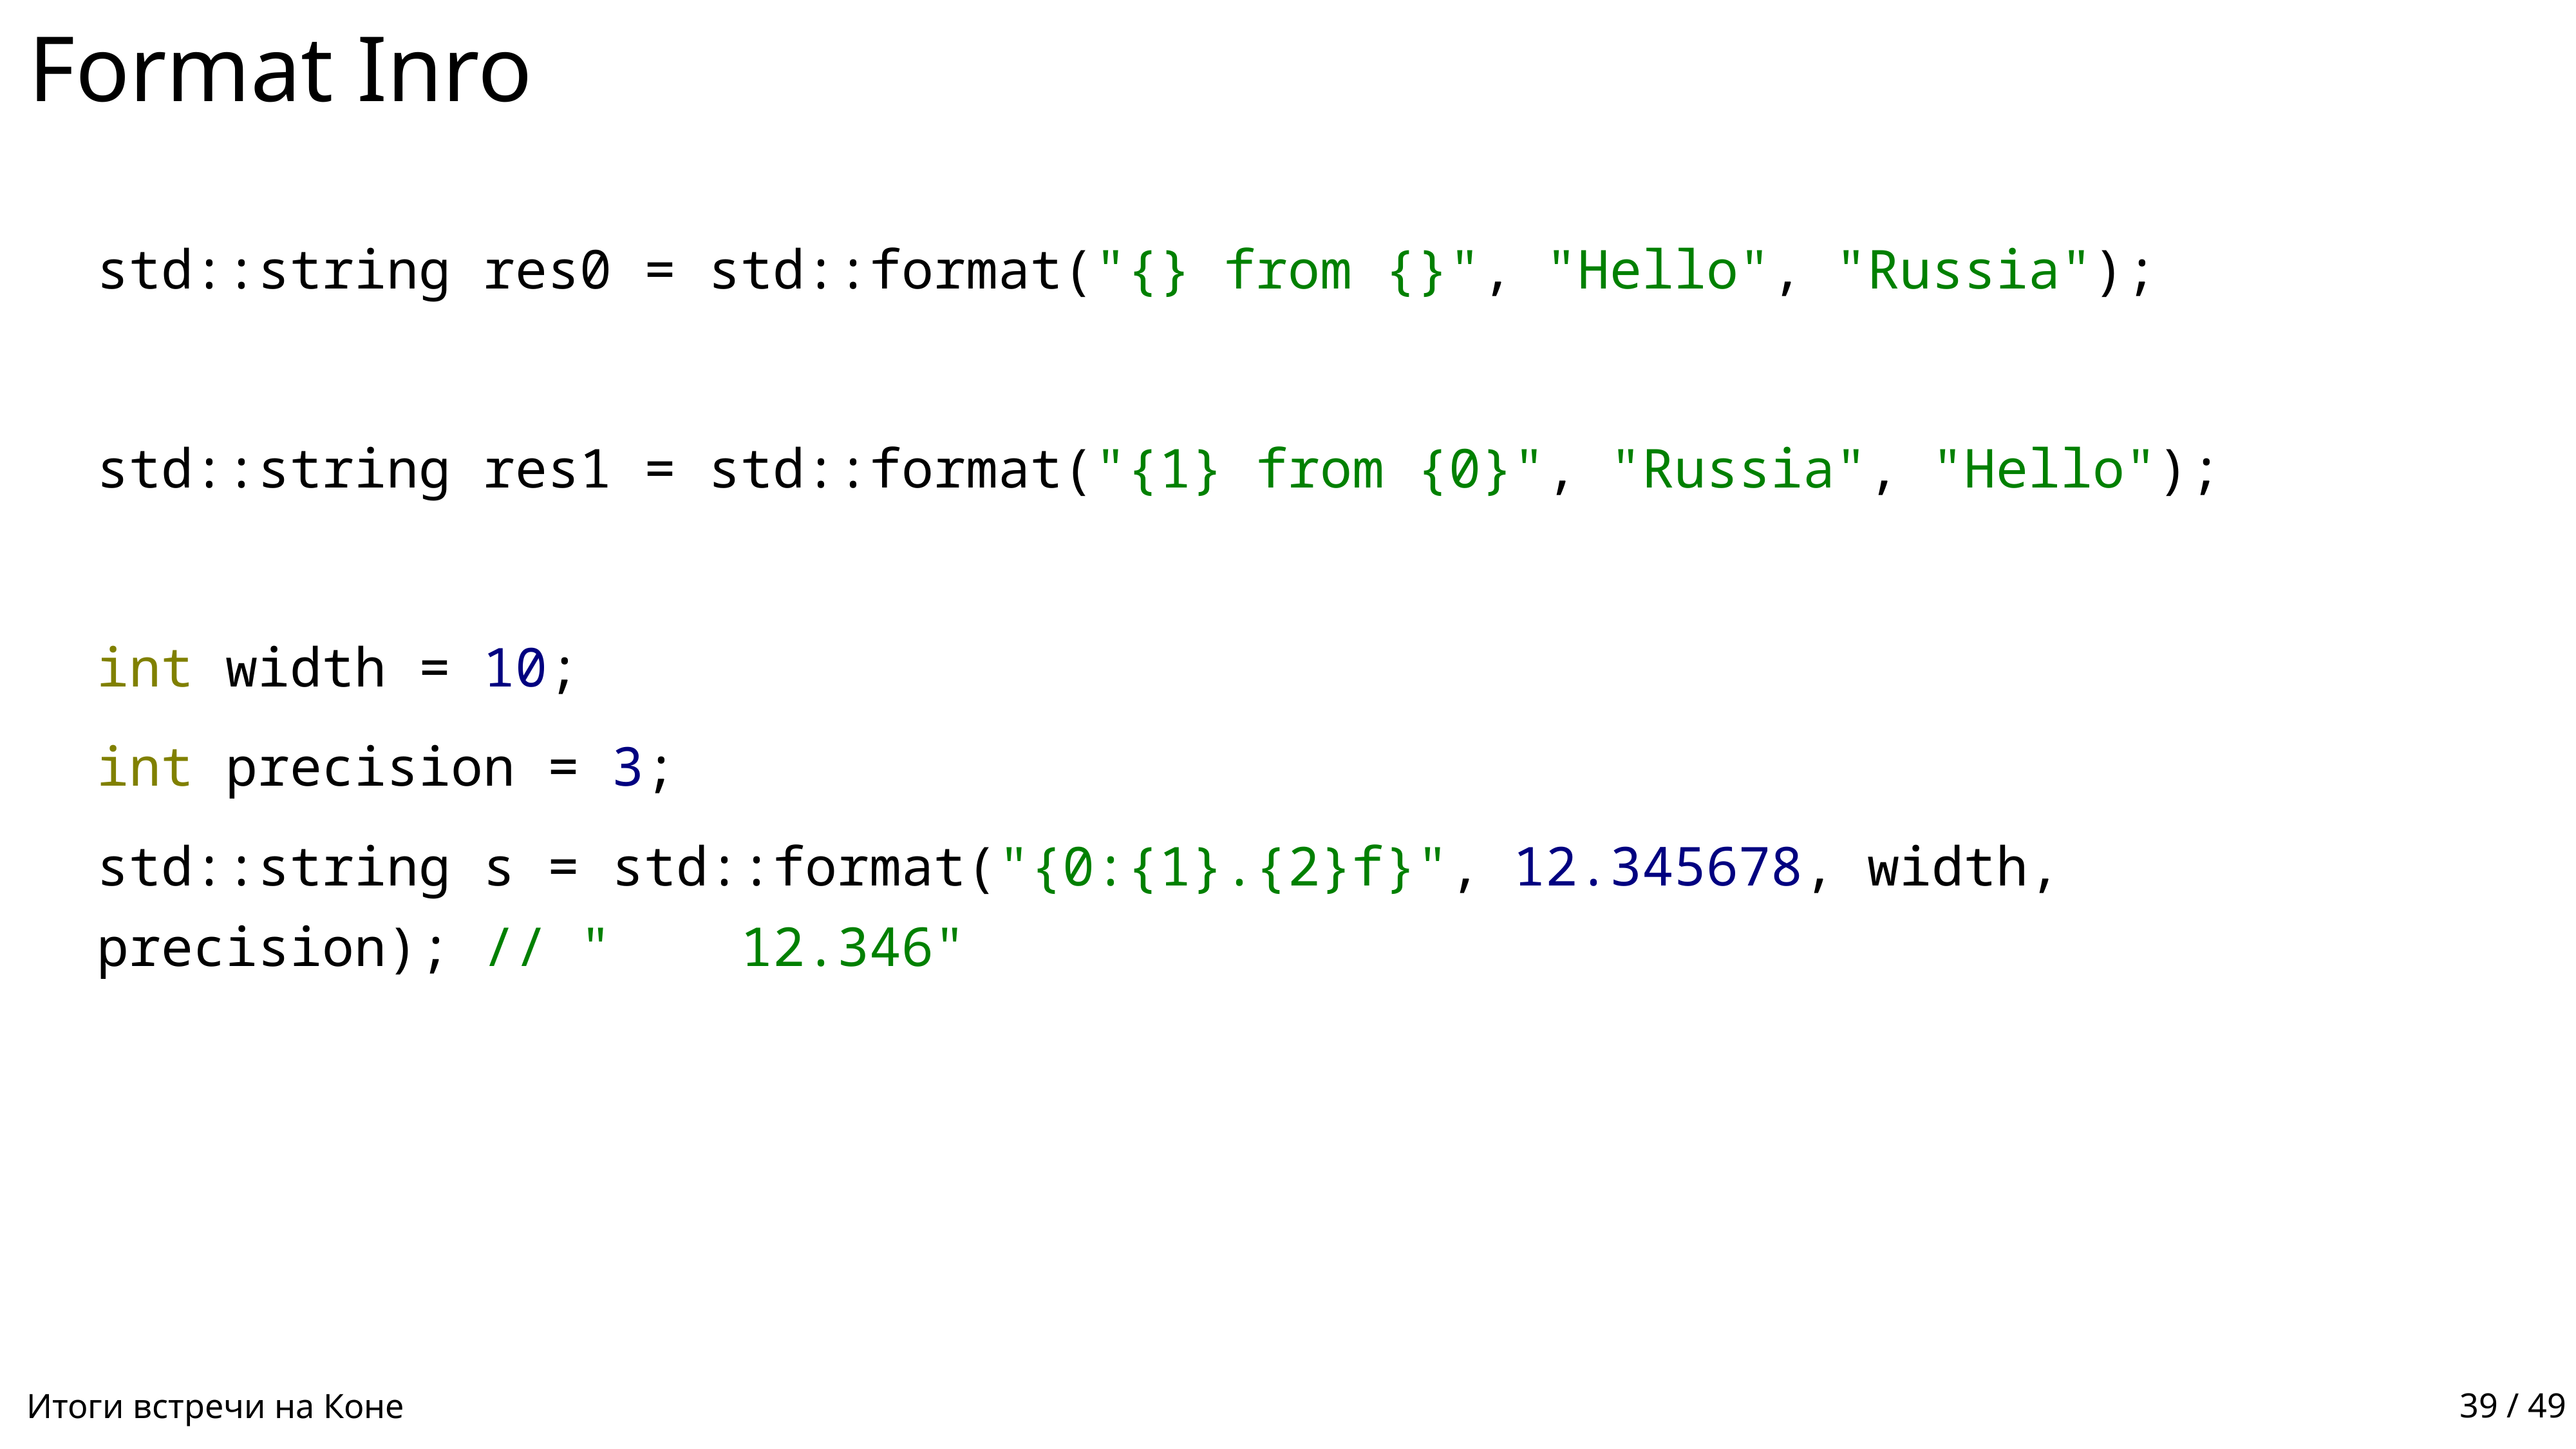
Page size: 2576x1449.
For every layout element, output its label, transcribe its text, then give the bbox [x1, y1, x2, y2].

list Итоги встречи на Коне [17, 1376, 1114, 1431]
list std::string res0 = std::format("{} from {}", "Hello", "Russia"); std::string res1 = std::format("{1} from {0}", "Russia", "Hello"); int width = 10; int precision = 3; std::string s = std::format("{0:{1}.{2}f}", 12.345678, width, precision); // " 12.346" [87, 214, 2550, 1382]
list <number> / 49 [1479, 1376, 2576, 1431]
title Format Inro [19, 19, 2550, 155]
